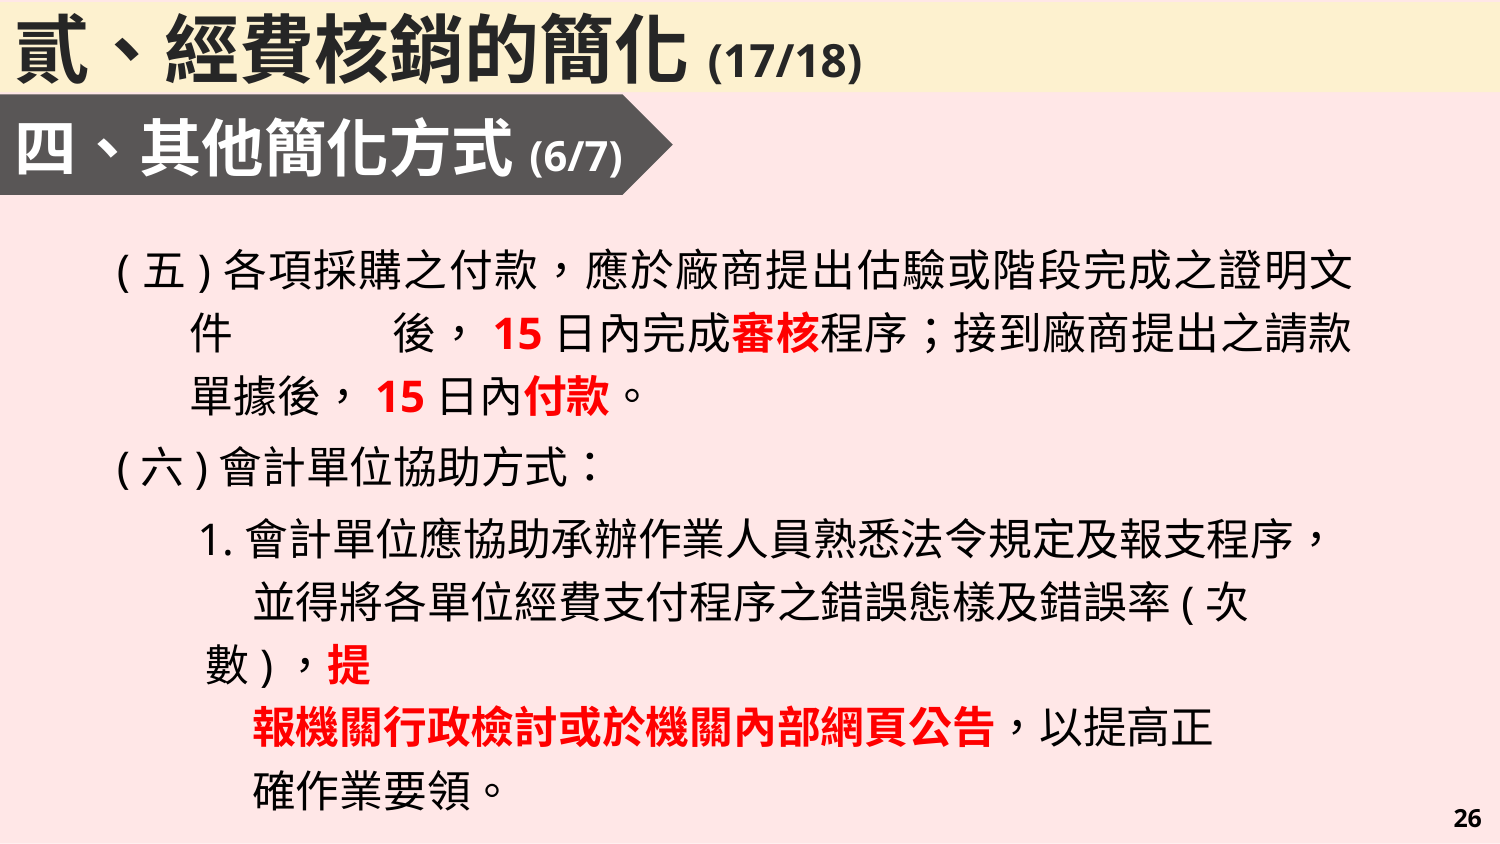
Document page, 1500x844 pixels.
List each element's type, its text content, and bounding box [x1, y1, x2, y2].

slide_number <編號> [1137, 671, 1498, 844]
text_box [0, 93, 1500, 844]
text_box 貳、經費核銷的簡化(17/18) [0, 2, 1500, 93]
text_box 四、其他簡化方式(6/7) [0, 97, 648, 195]
list (五)各項採購之付款，應於廠商提出估驗或階段完成之證明文件 後，15日內完成審核程序；接到廠商提出之請款單據後，15日內付款。 (六)會計單位協助方式： 1.會計單位應協助承辦作業人員熟悉法令規定及報支程序， 並得將各單位經費支付程序之錯誤態樣及錯誤率(次數)，提 報機關行政檢討或於機關內部網頁公告，以提高正 確作業要領。 [101, 225, 1369, 743]
